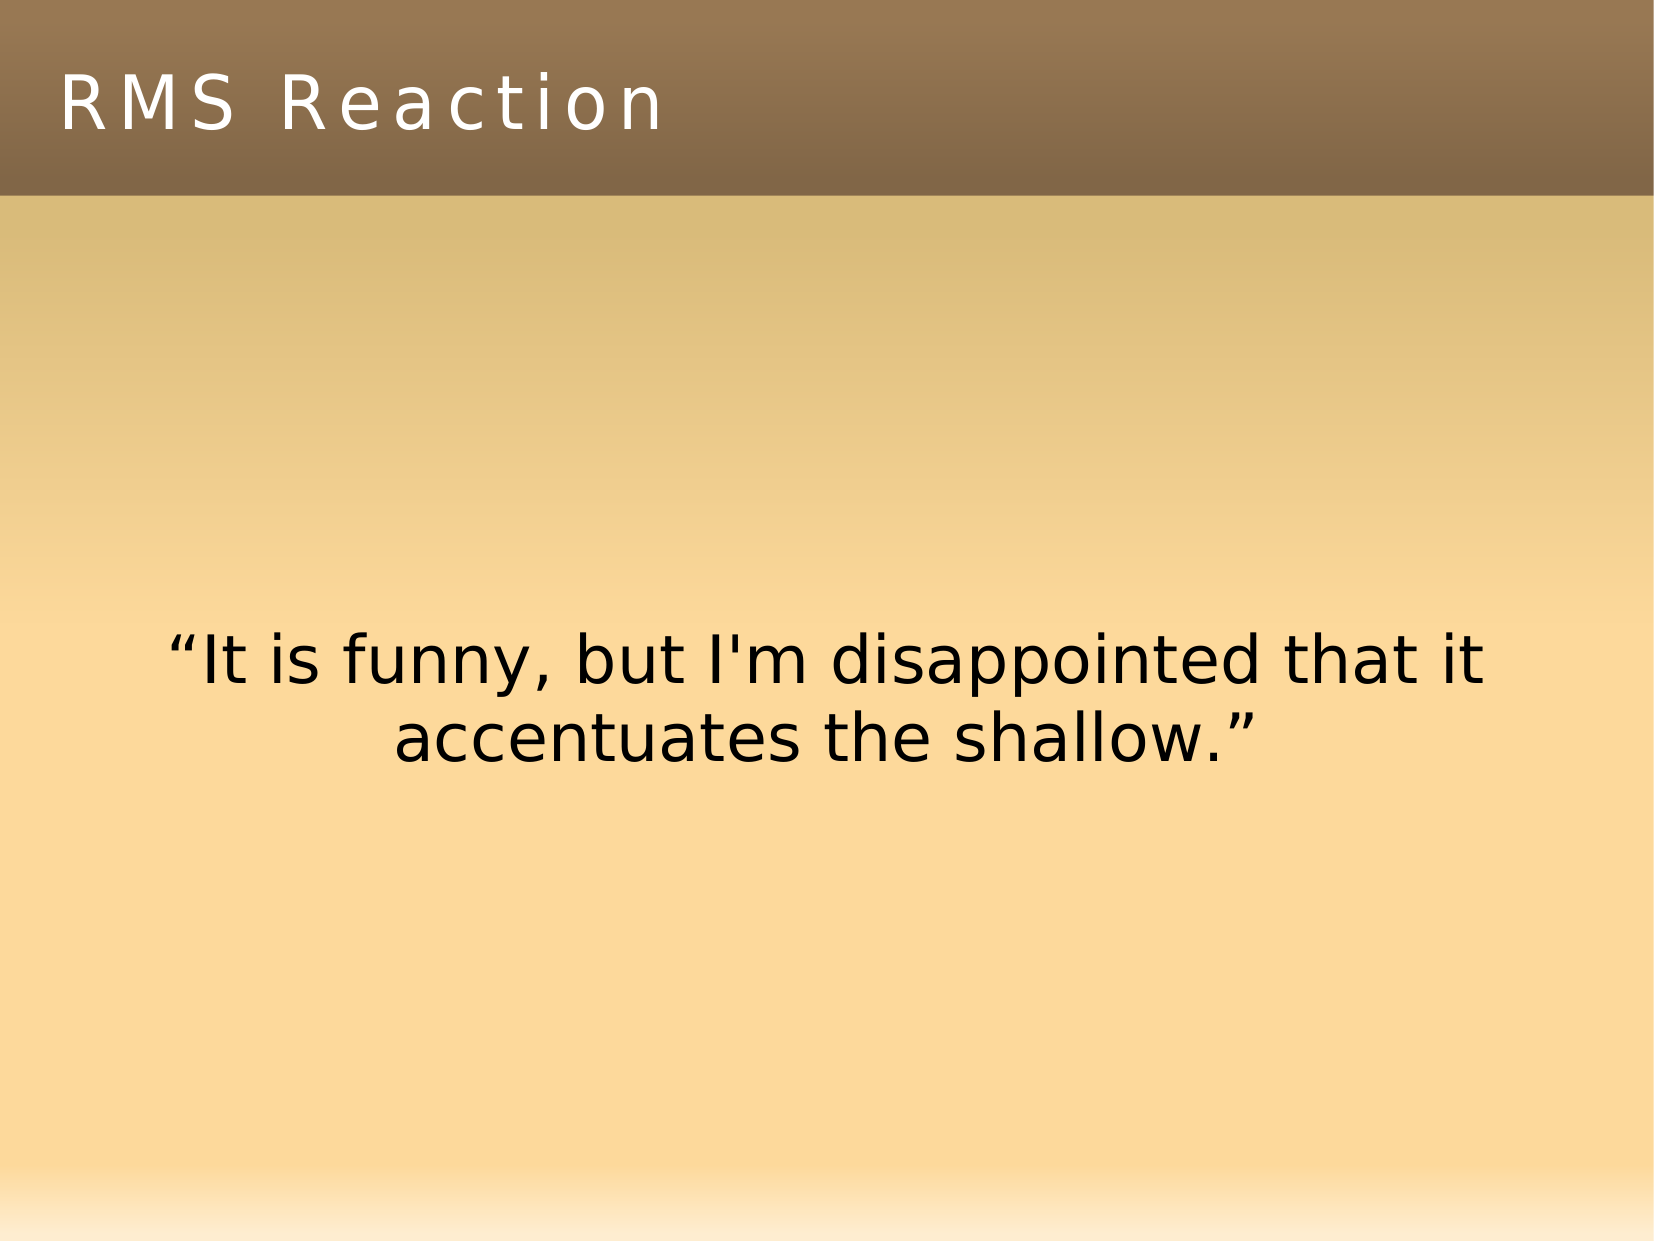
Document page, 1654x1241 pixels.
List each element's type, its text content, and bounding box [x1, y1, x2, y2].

subtitle “It is funny, but I'm disappointed that it accentuates the shallow.” [82, 290, 1571, 1109]
picture [0, 0, 1654, 1241]
title RMS Reaction [59, 29, 1595, 178]
